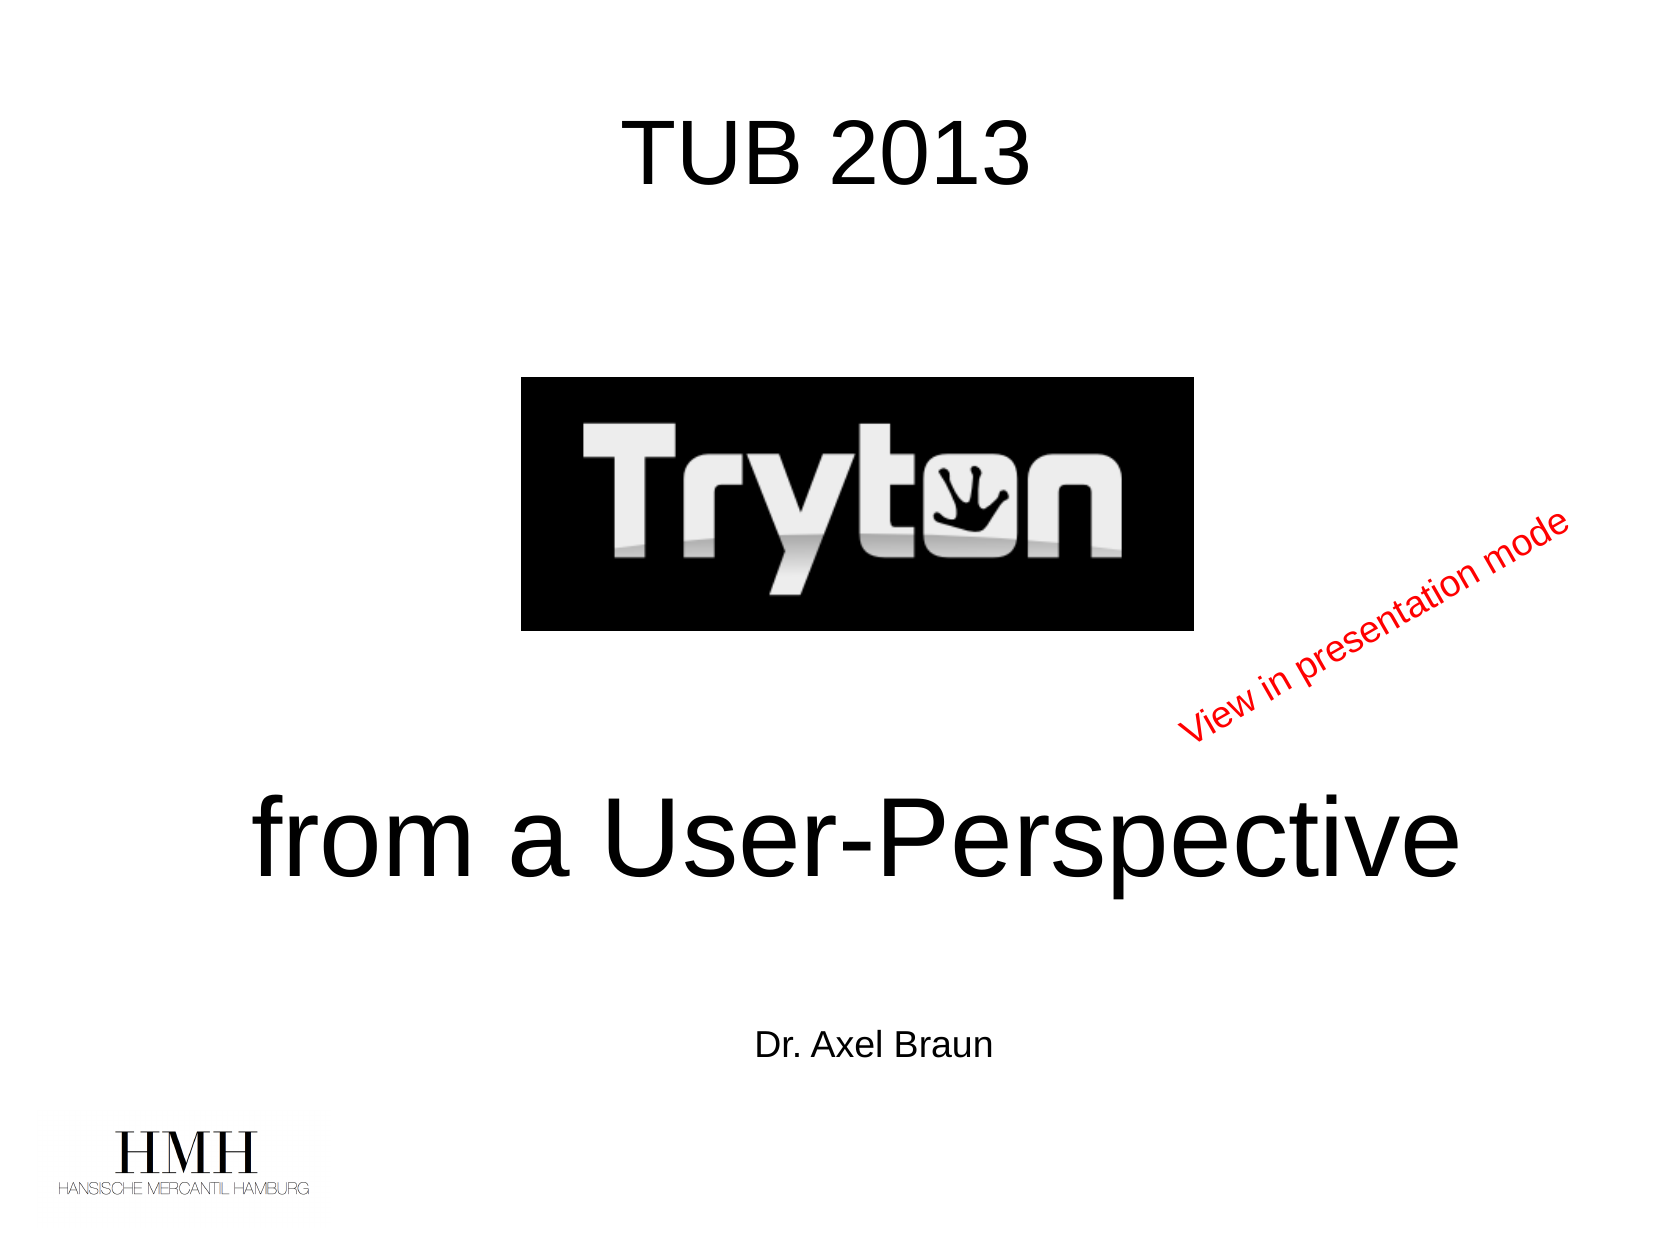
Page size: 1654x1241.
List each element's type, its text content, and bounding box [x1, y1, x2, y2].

text_box from a User-Perspective [236, 767, 1479, 922]
text_box View in presentation mode [1157, 485, 1593, 768]
picture [37, 1110, 331, 1228]
text_box Dr. Axel Braun [739, 1015, 1011, 1073]
title TUB 2013 [82, 49, 1571, 257]
picture [521, 377, 1194, 631]
